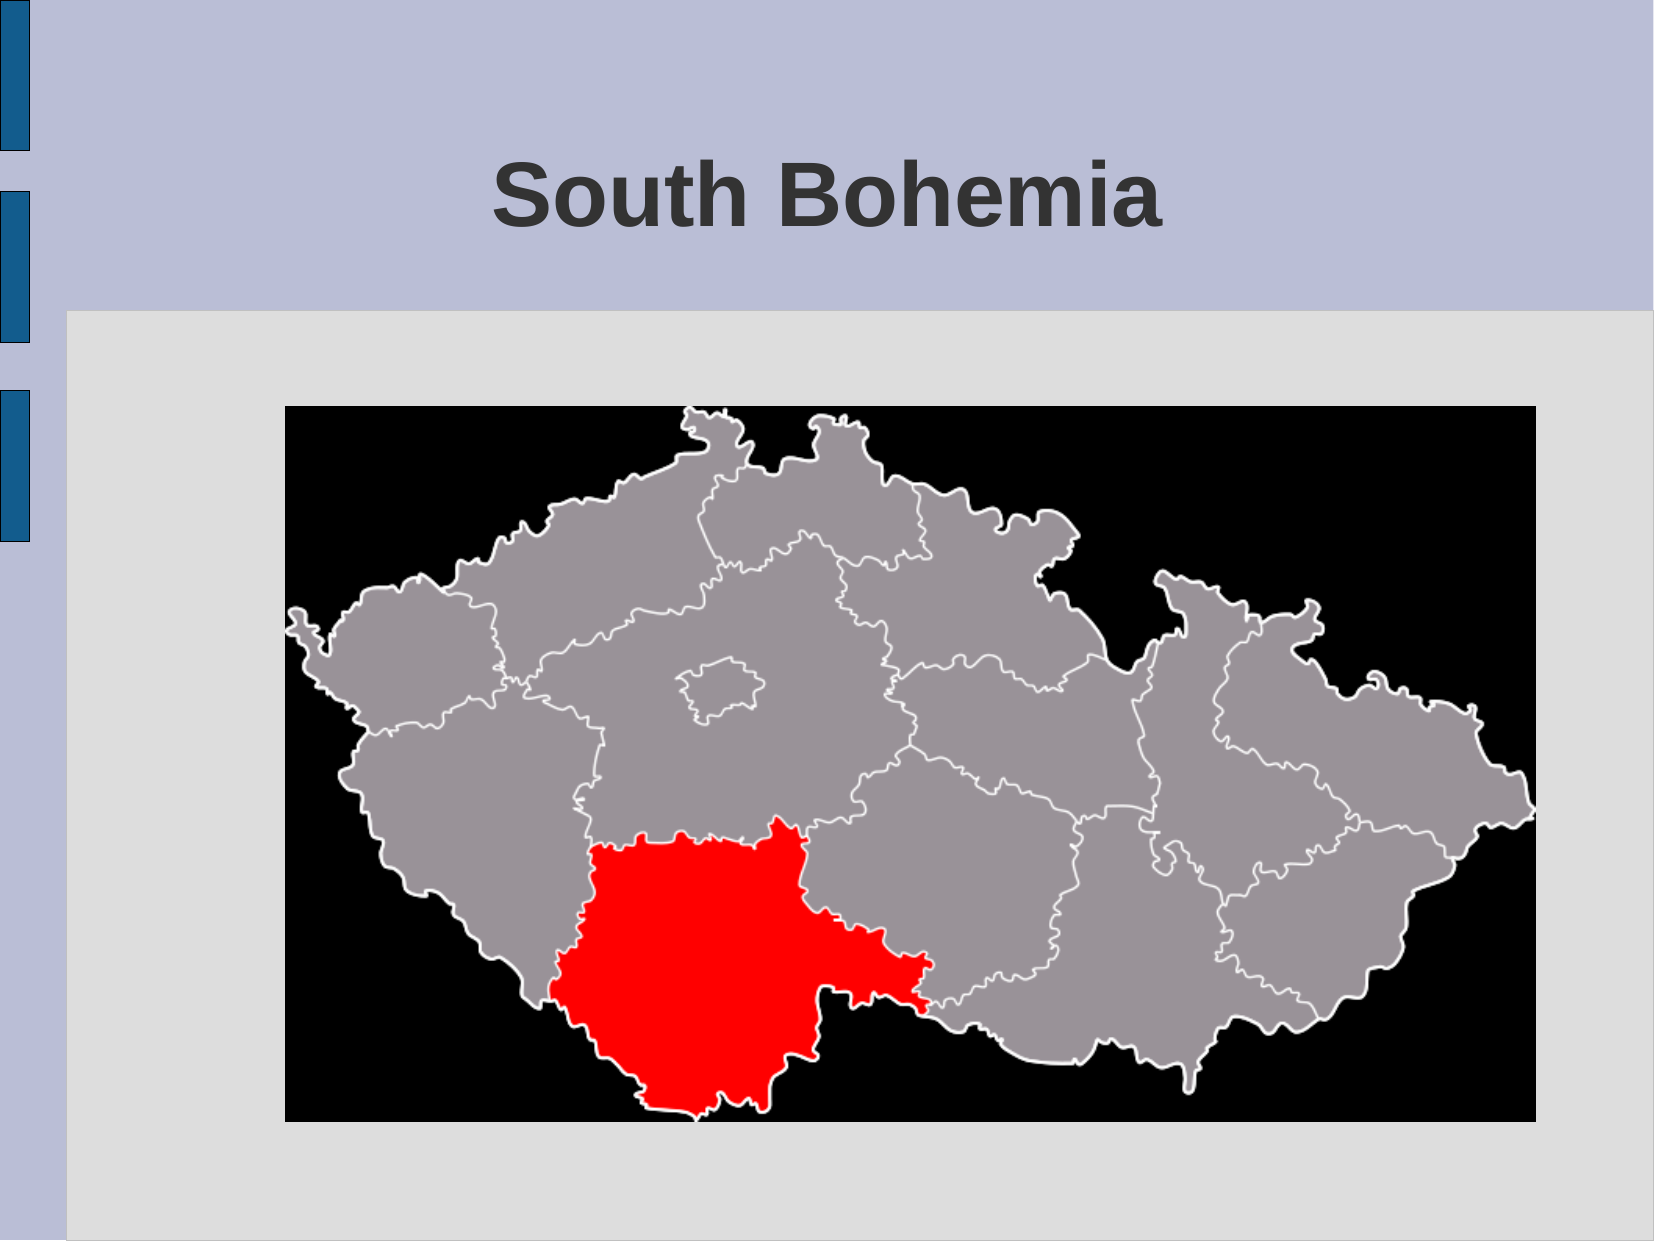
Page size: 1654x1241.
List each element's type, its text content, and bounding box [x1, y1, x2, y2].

picture [285, 406, 1536, 1123]
title South Bohemia [121, 98, 1534, 291]
